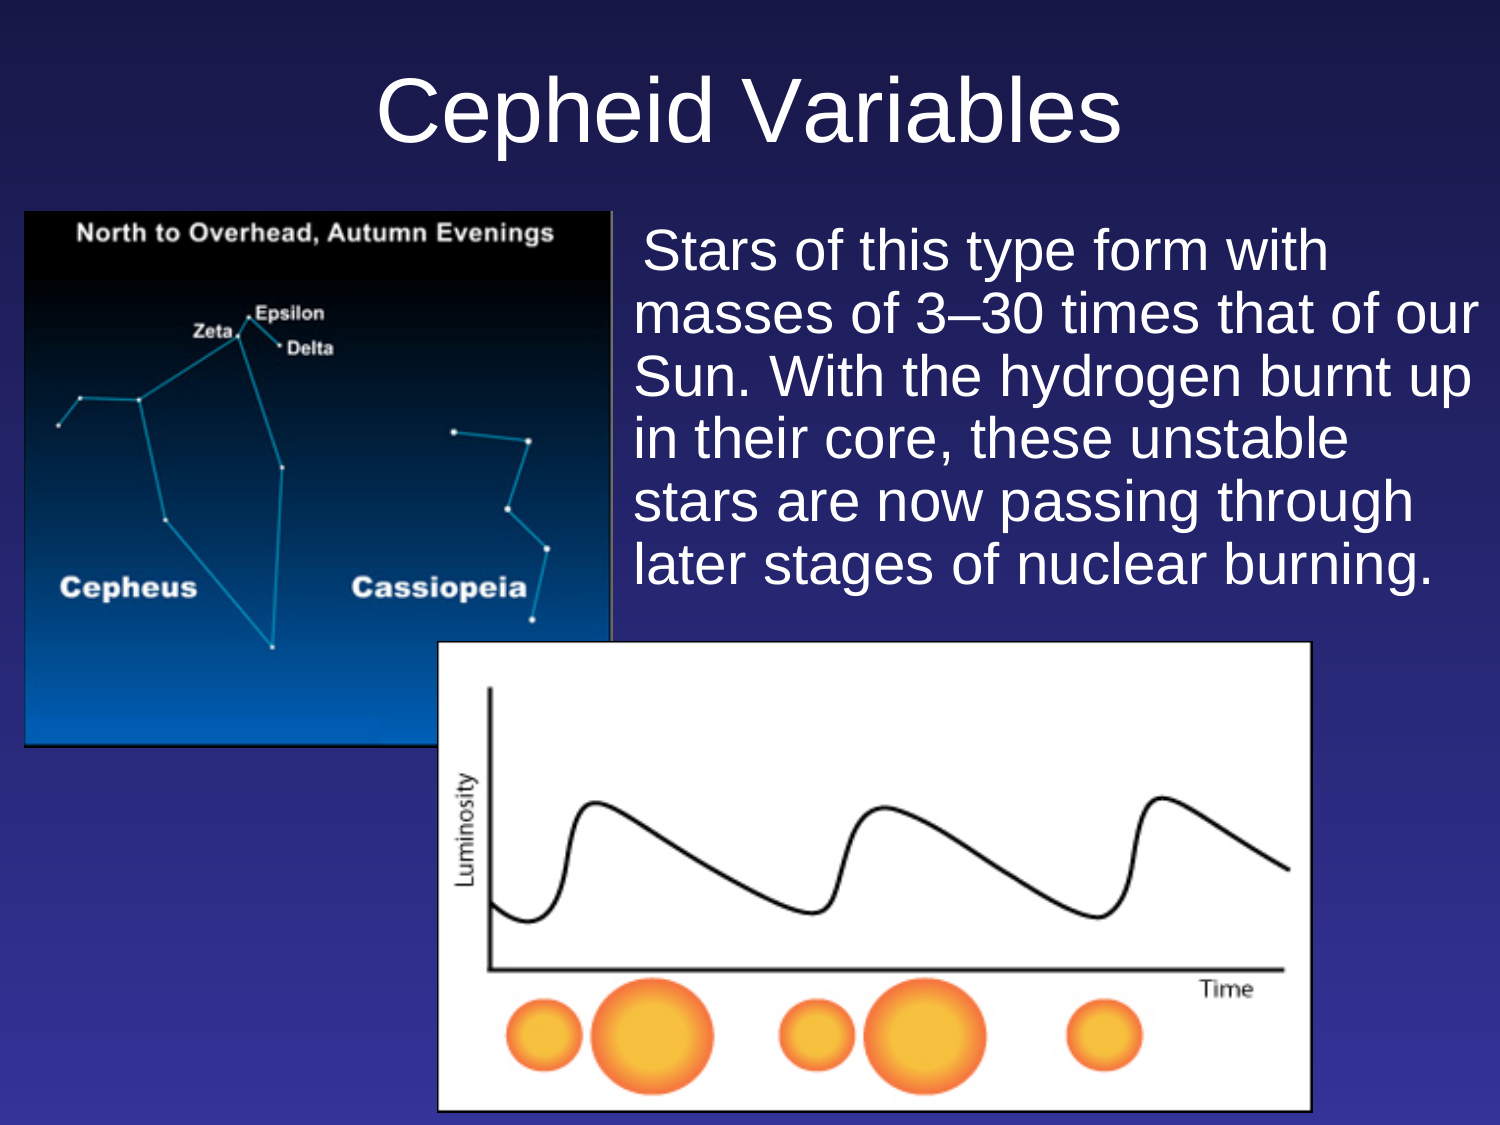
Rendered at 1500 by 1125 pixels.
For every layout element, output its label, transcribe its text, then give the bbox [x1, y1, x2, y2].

picture [24, 211, 1313, 1113]
list Stars of this type form with masses of 3–30 times that of our Sun. With the hydrogen burnt up in their core, these unstable stars are now passing through later stages of nuclear burning. [613, 212, 1500, 613]
title Cepheid Variables [112, 12, 1388, 200]
